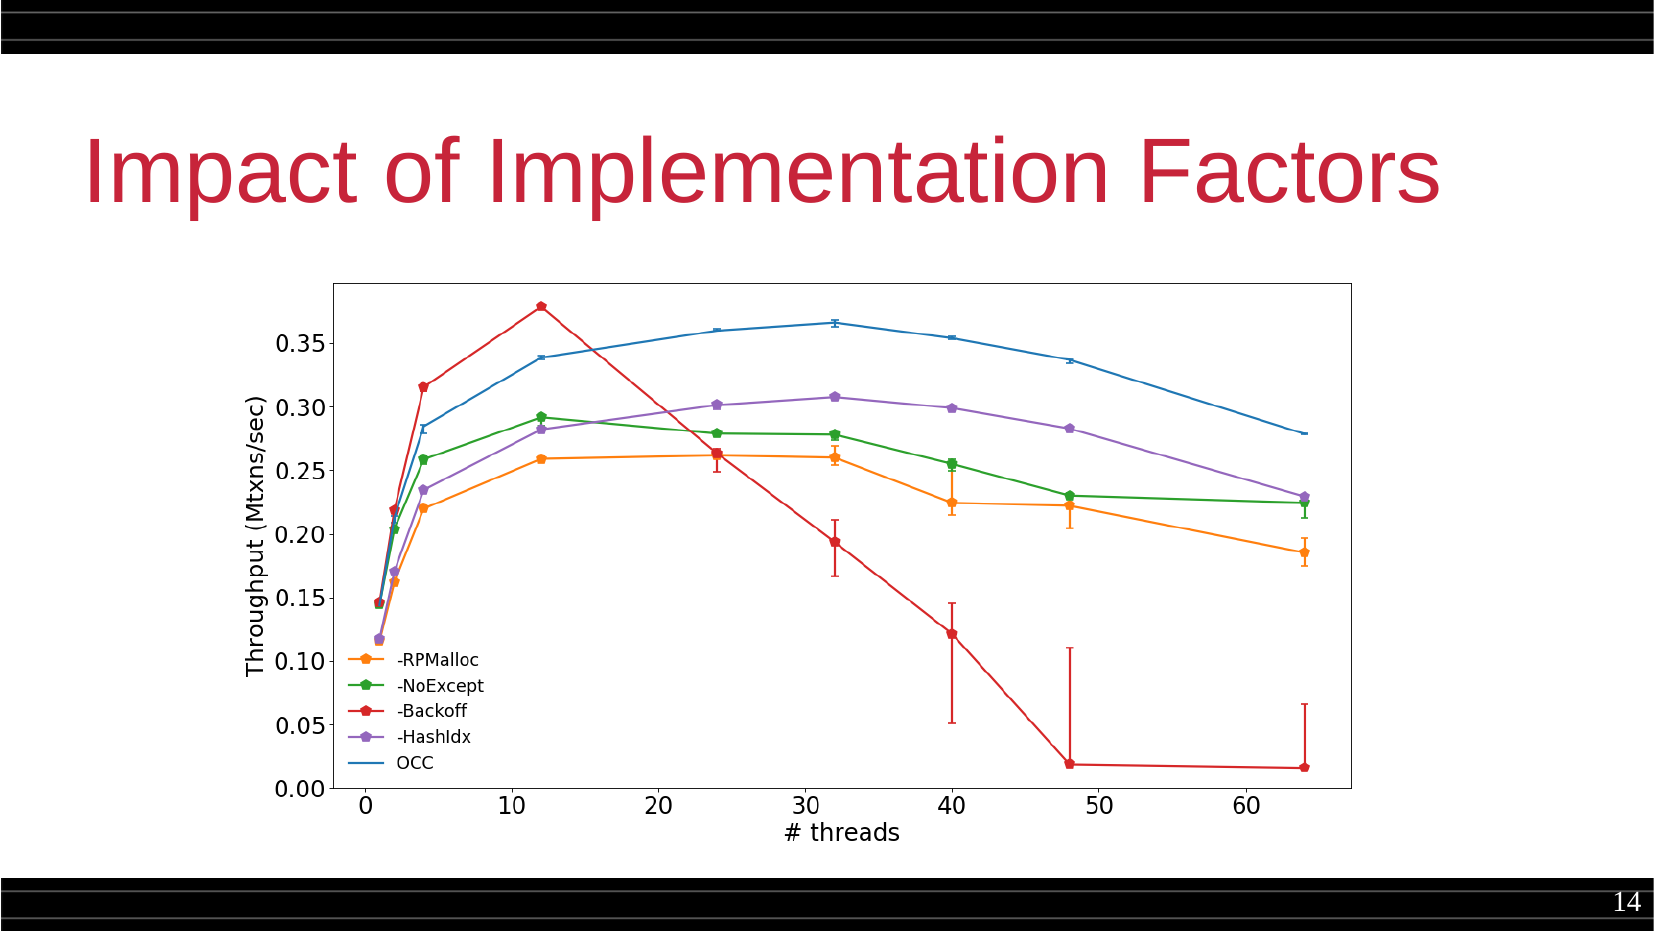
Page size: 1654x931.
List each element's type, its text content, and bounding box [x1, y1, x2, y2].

title Impact of Implementation Factors [82, 92, 1571, 249]
picture [1, 878, 1654, 931]
picture [1, 0, 1654, 54]
picture [230, 260, 1366, 846]
